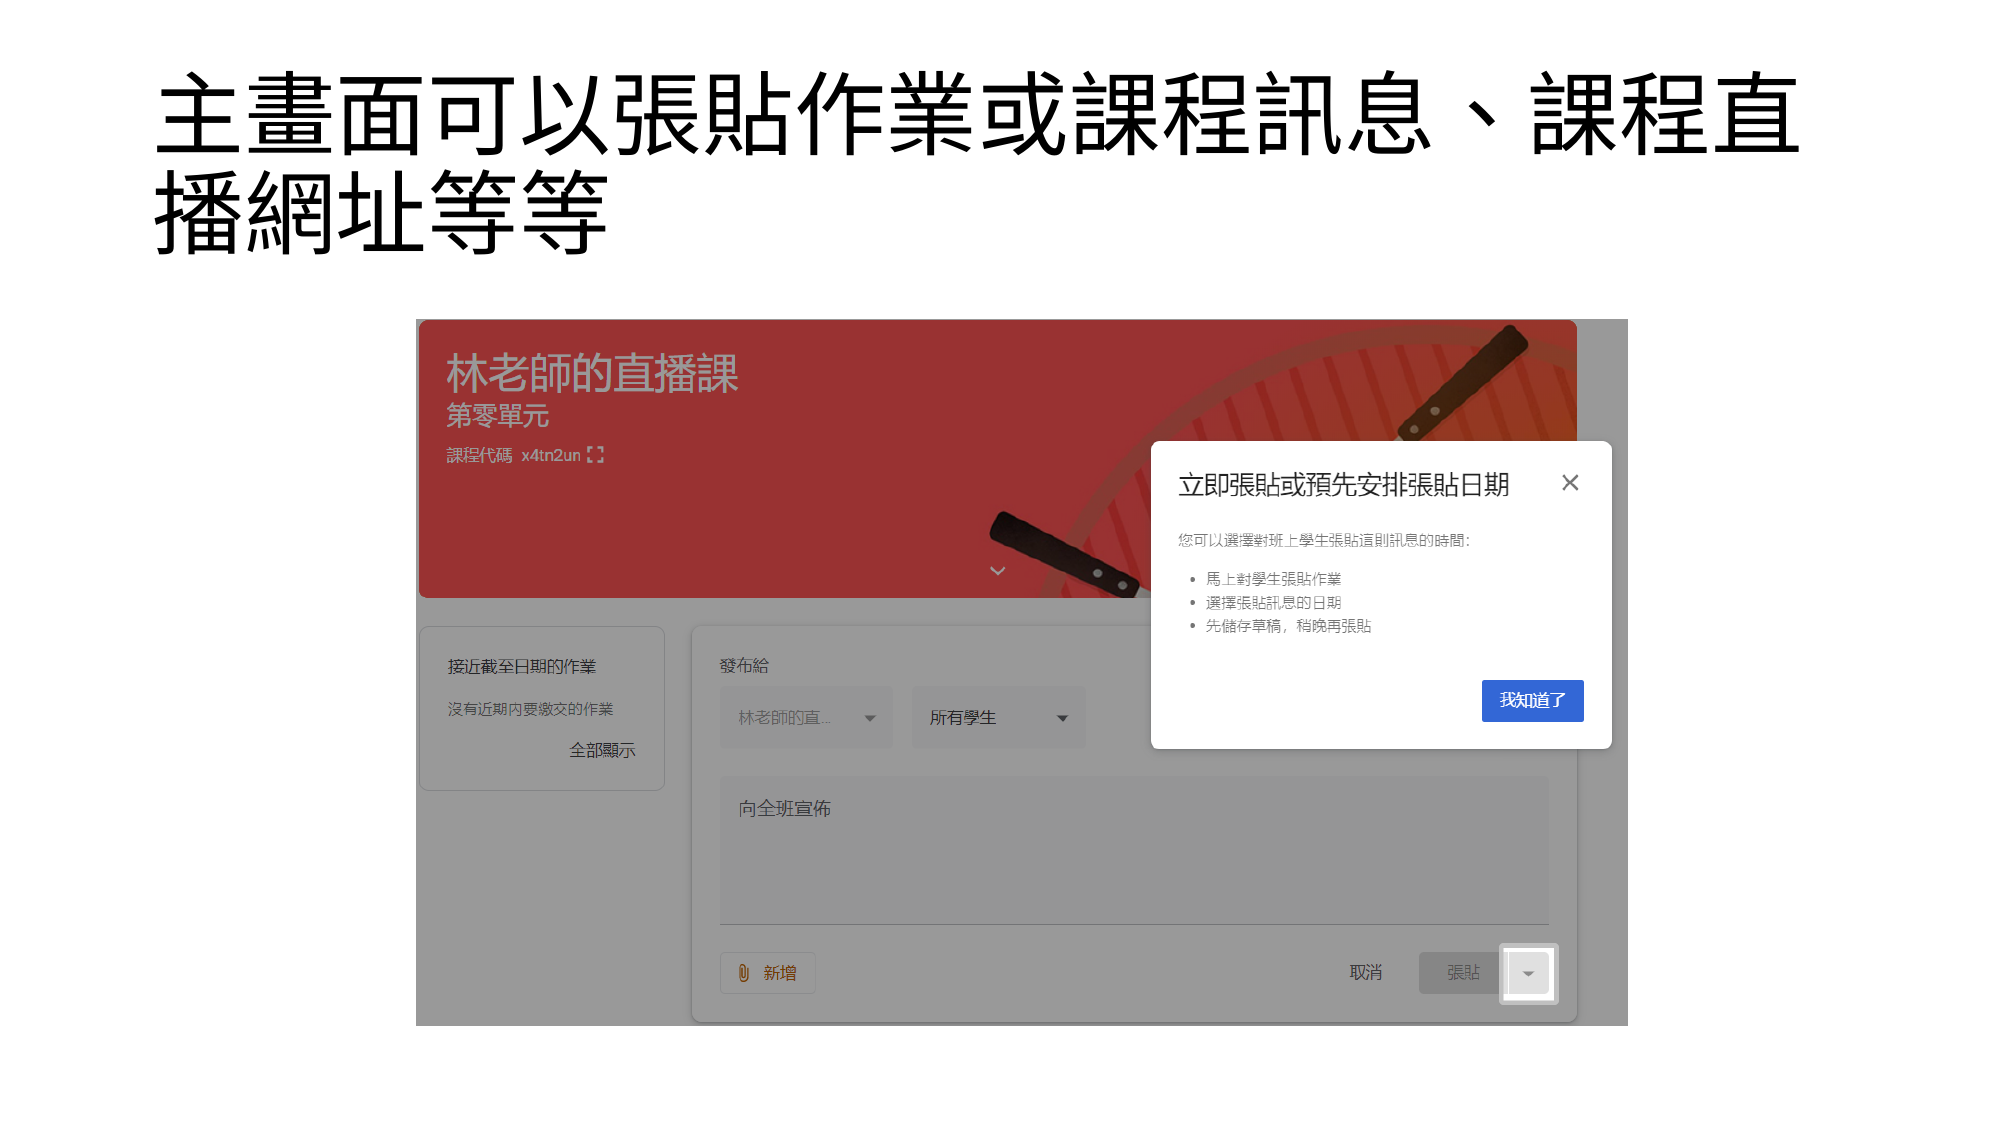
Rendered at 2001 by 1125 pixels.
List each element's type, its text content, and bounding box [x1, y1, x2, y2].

title 主畫面可以張貼作業或課程訊息、課程直播網址等等 [137, 59, 1863, 278]
picture [416, 319, 1628, 1026]
